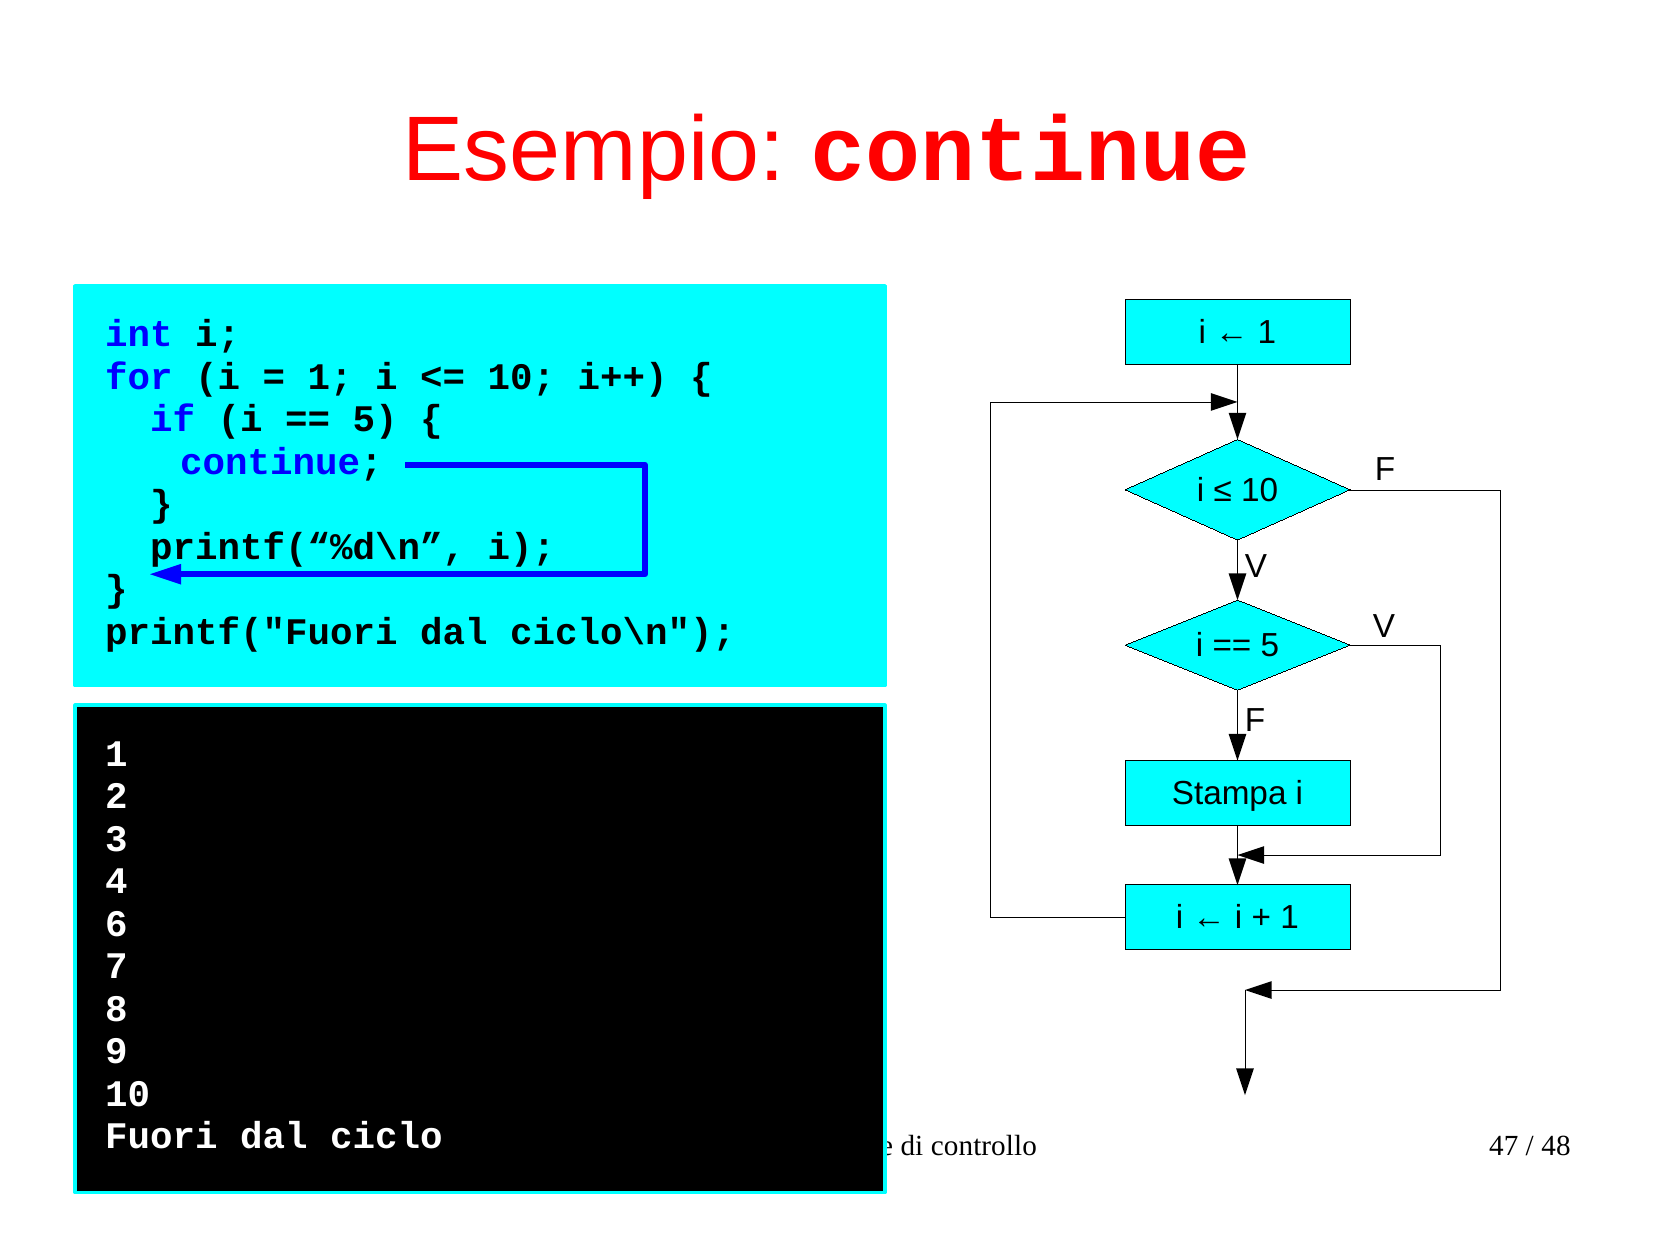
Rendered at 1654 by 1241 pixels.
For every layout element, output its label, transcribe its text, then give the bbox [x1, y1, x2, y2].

text_box V [1230, 581, 1234, 593]
text_box F [1230, 694, 1280, 747]
text_box 1 2 3 4 6 7 8 9 10 Fuori dal ciclo [75, 705, 886, 1193]
text_box V [1358, 600, 1411, 653]
text_box int i; for (i = 1; i <= 10; i++) { if (i == 5) { continue; } printf(“%d\n”, i); } printf("Fuori dal ciclo\n"); [75, 285, 886, 686]
text_box i == 5 [1125, 600, 1351, 690]
title Esempio: continue [82, 49, 1571, 257]
text_box F [1360, 491, 1411, 496]
text_box V [1230, 540, 1237, 573]
text_box V [1238, 540, 1282, 593]
text_box i ← i + 1 [1125, 884, 1351, 950]
text_box i ≤ 10 [1125, 439, 1351, 540]
text_box F [1360, 442, 1411, 490]
text_box i ← 1 [1125, 299, 1351, 365]
text_box Stampa i [1125, 760, 1351, 826]
